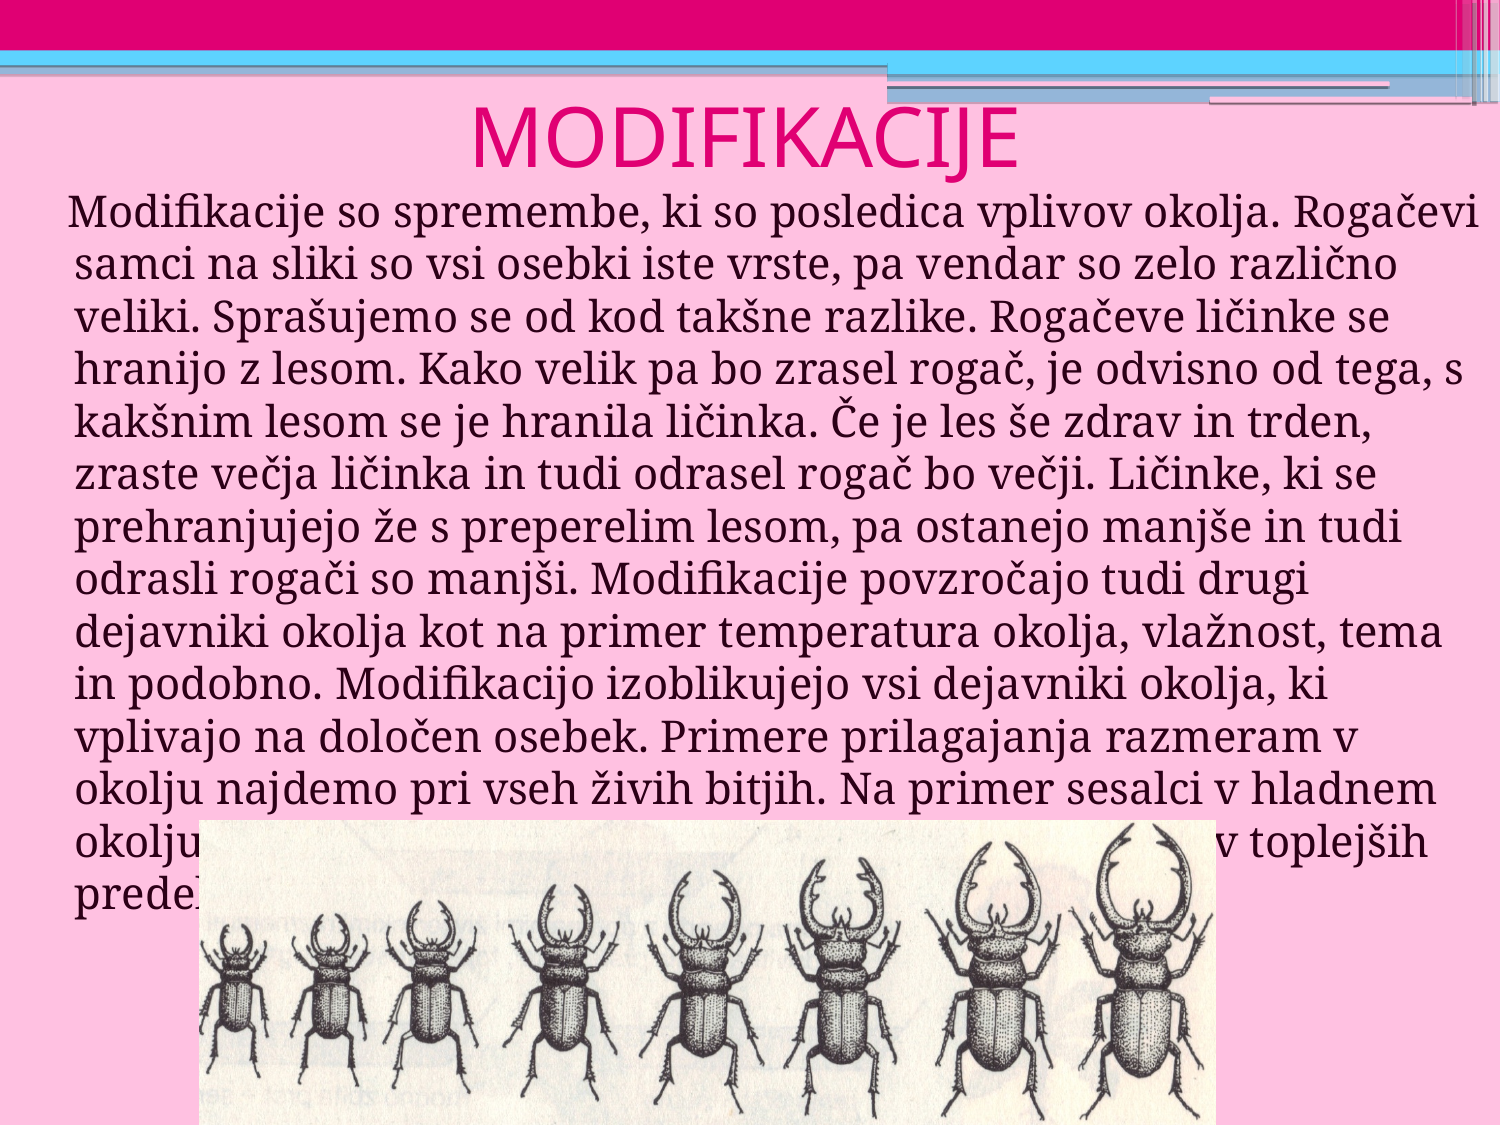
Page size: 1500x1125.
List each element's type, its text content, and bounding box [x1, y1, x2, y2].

list Modifikacije so spremembe, ki so posledica vplivov okolja. Rogačevi samci na sliki so vsi osebki iste vrste, pa vendar so zelo različno veliki. Sprašujemo se od kod takšne razlike. Rogačeve ličinke se hranijo z lesom. Kako velik pa bo zrasel rogač, je odvisno od tega, s kakšnim lesom se je hranila ličinka. Če je les še zdrav in trden, zraste večja ličinka in tudi odrasel rogač bo večji. Ličinke, ki se prehranjujejo že s preperelim lesom, pa ostanejo manjše in tudi odrasli rogači so manjši. Modifikacije povzročajo tudi drugi dejavniki okolja kot na primer temperatura okolja, vlažnost, tema in podobno. Modifikacijo izoblikujejo vsi dejavniki okolja, ki vplivajo na določen osebek. Primere prilagajanja razmeram v okolju najdemo pri vseh živih bitjih. Na primer sesalci v hladnem okolju imajo v povprečju debelejši kožuh od vrstnikov v toplejših predelih. [0, 175, 1500, 786]
title MODIFIKACIJE [70, 46, 1421, 175]
picture [199, 820, 1216, 1125]
